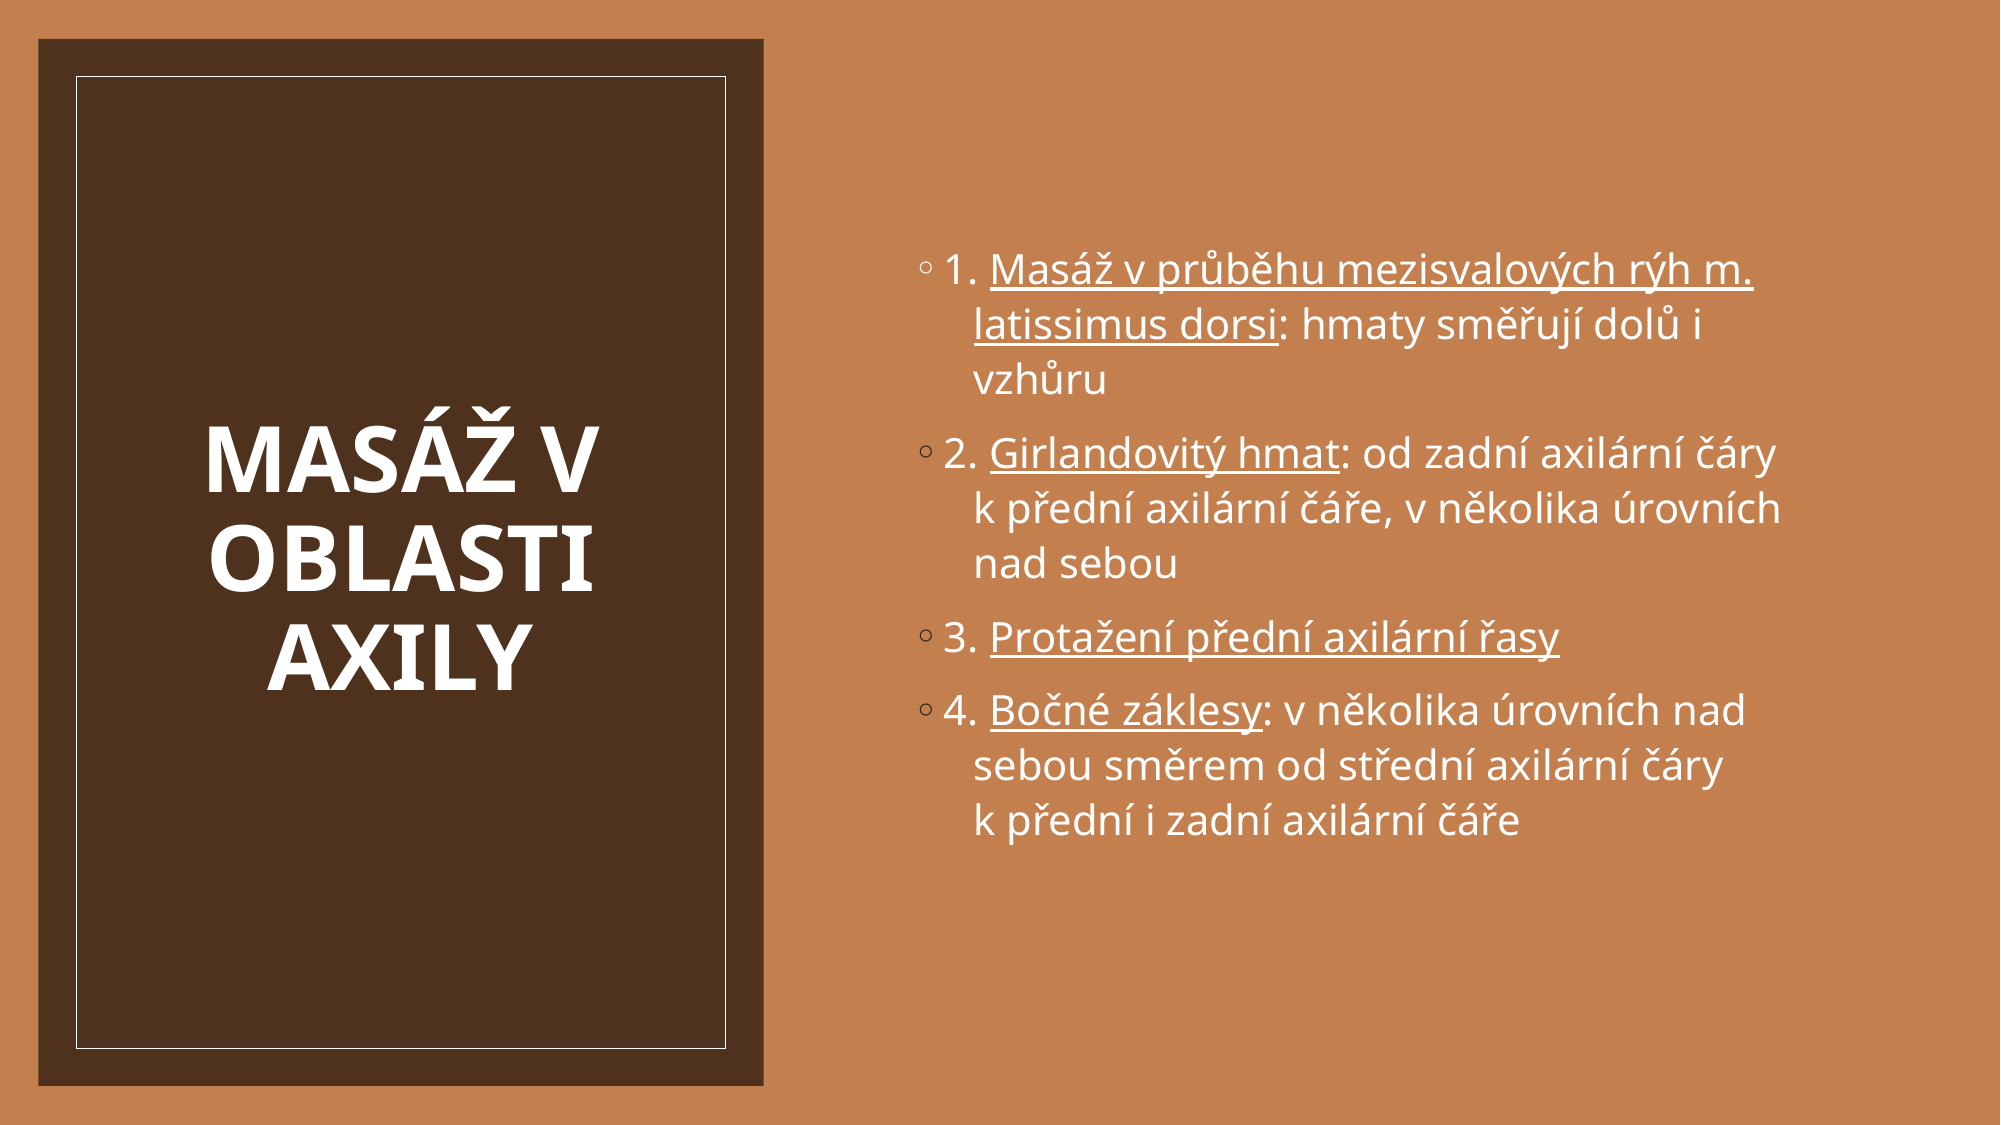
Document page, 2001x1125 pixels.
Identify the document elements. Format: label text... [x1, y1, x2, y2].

list 1. Masáž v průběhu mezisvalových rýh m. latissimus dorsi: hmaty směřují dolů i vzhůru 2. Girlandovitý hmat: od zadní axilární čáry k přední axilární čáře, v několika úrovních nad sebou 3. Protažení přední axilární řasy 4. Bočné záklesy: v několika úrovních nad sebou směrem od střední axilární čáry k přední i zadní axilární čáře [898, 91, 1825, 991]
text_box [0, 0, 2000, 1125]
title MASÁŽ V OBLASTI AXILY [110, 143, 692, 980]
